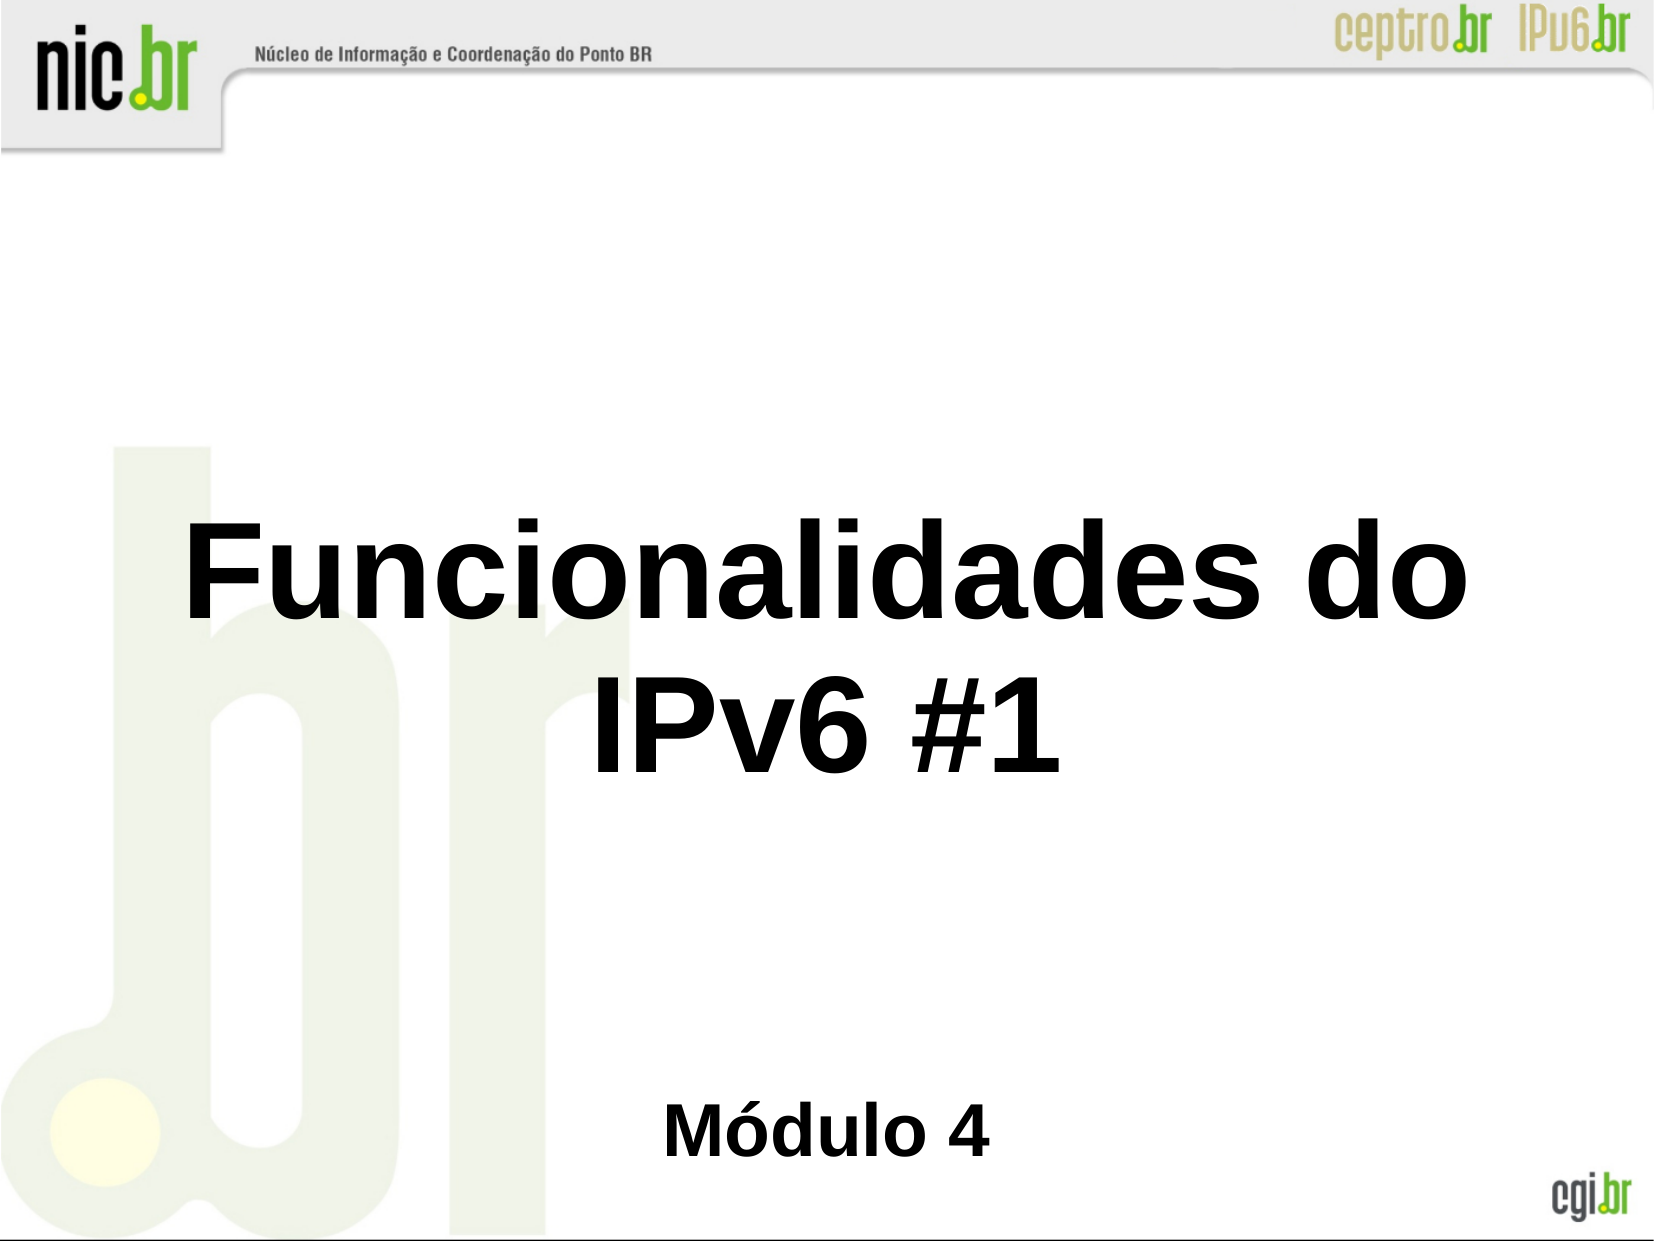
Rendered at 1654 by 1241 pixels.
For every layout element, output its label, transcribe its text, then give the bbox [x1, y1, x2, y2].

picture [0, 0, 1654, 1241]
text_box Módulo 4 [73, 1082, 1580, 1181]
text_box Funcionalidades do IPv6 #1 [118, 206, 1536, 1082]
